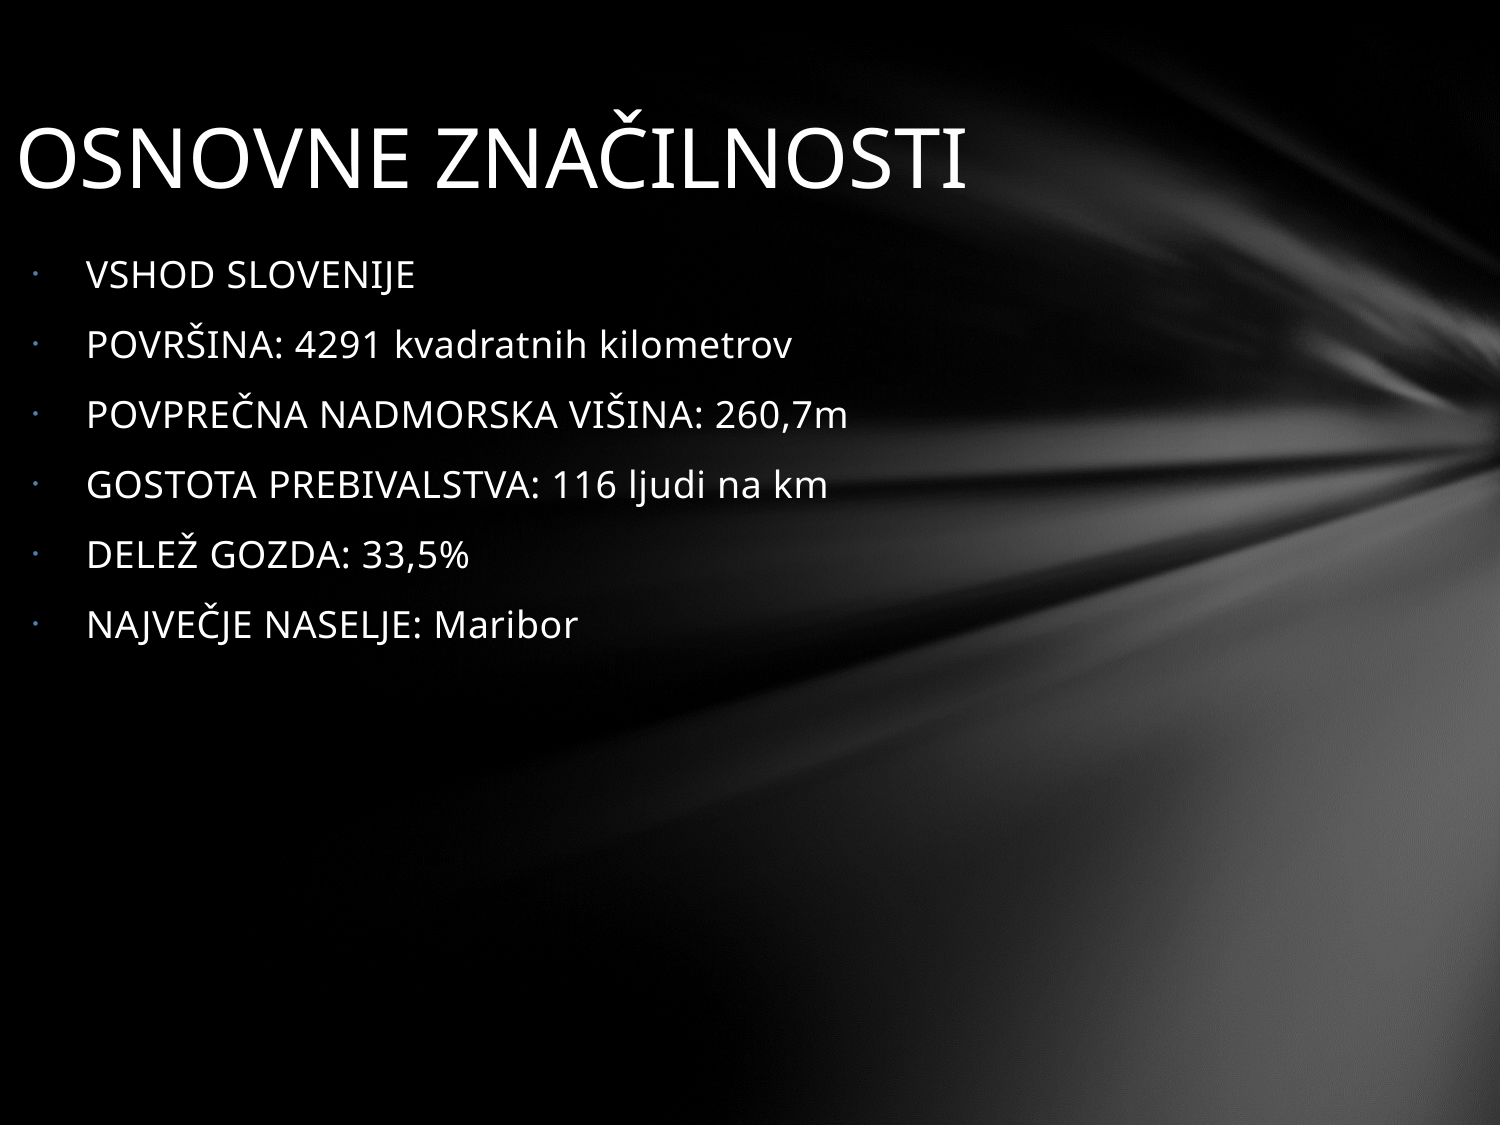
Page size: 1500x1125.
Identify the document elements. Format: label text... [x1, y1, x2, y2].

title OSNOVNE ZNAČILNOSTI [0, 37, 1260, 213]
picture [0, 0, 1500, 1125]
list VSHOD SLOVENIJE POVRŠINA: 4291 kvadratnih kilometrov POVPREČNA NADMORSKA VIŠINA: 260,7m GOSTOTA PREBIVALSTVA: 116 ljudi na km DELEŽ GOZDA: 33,5% NAJVEČJE NASELJE: Maribor [0, 243, 1260, 1019]
